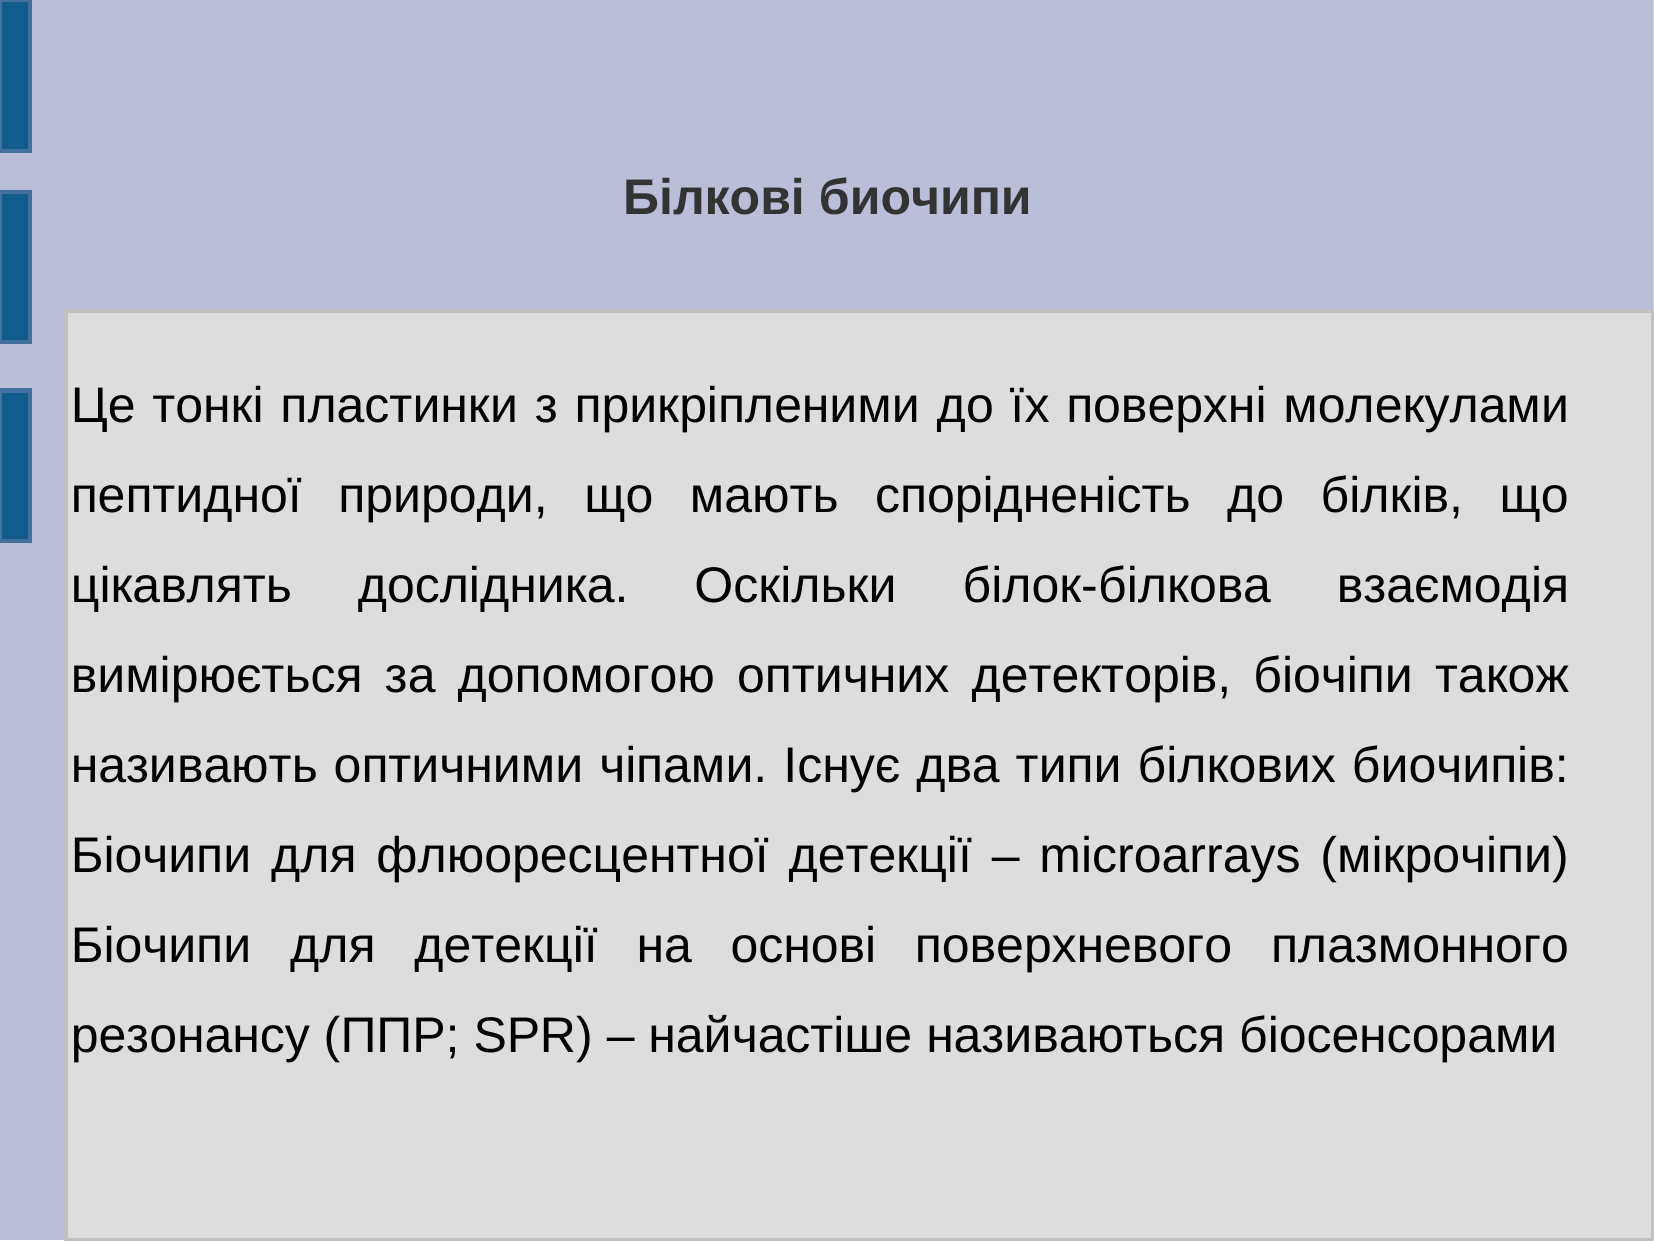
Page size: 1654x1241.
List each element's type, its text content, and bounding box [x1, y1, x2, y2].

title Білкові биочипи [121, 164, 1534, 225]
list Це тонкі пластинки з прикріпленими до їх поверхні молекулами пептидної природи, що мають спорідненість до білків, що цікавлять дослідника. Оскільки білок-білкова взаємодія вимірюється за допомогою оптичних детекторів, біочіпи також називають оптичними чіпами. Існує два типи білкових биочипів: Біочипи для флюоресцентної детекції – microarrays (мікрочіпи) Біочипи для детекції на основі поверхневого плазмонного резонансу (ППР; SPR) – найчастіше називаються біосенсорами [70, 342, 1619, 1151]
